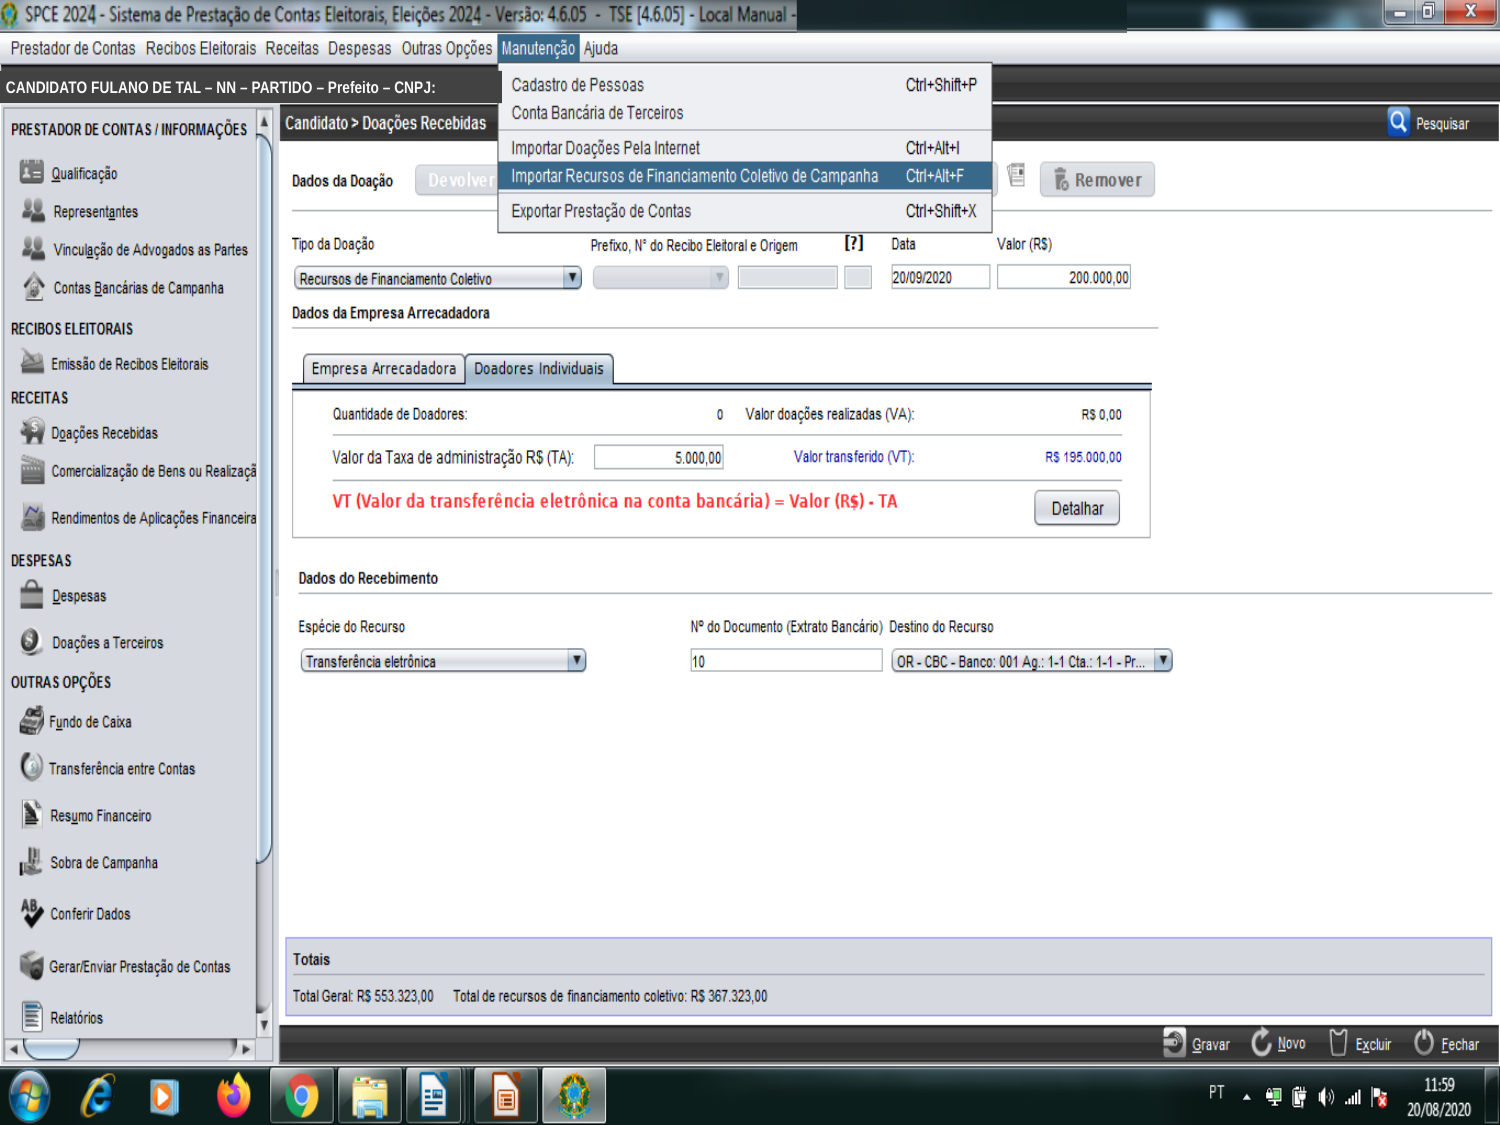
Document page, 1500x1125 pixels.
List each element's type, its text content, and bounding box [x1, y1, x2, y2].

text_box CANDIDATO FULANO DE TAL – NN – PARTIDO – Prefeito – CNPJ: [0, 70, 502, 104]
picture [0, 0, 1500, 1125]
